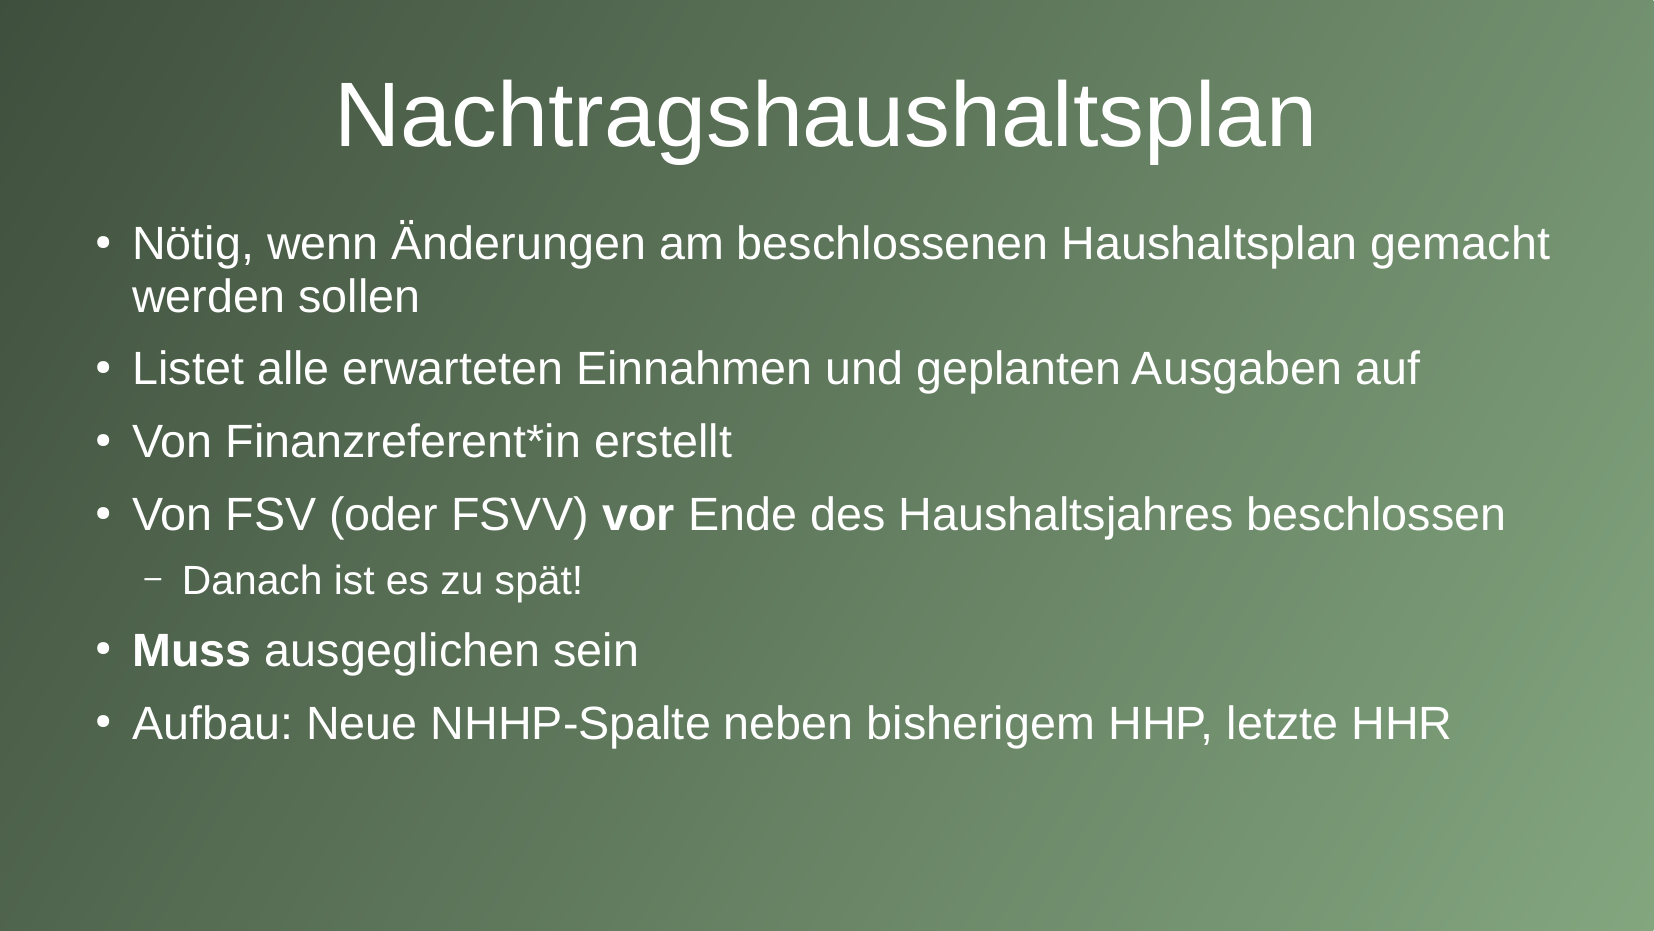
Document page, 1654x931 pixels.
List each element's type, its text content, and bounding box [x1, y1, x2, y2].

list Nötig, wenn Änderungen am beschlossenen Haushaltsplan gemacht werden sollen Listet alle erwarteten Einnahmen und geplanten Ausgaben auf Von Finanzreferent*in erstellt Von FSV (oder FSVV) vor Ende des Haushaltsjahres beschlossen Danach ist es zu spät! Muss ausgeglichen sein Aufbau: Neue NHHP-Spalte neben bisherigem HHP, letzte HHR [82, 217, 1571, 758]
title Nachtragshaushaltsplan [82, 37, 1571, 193]
